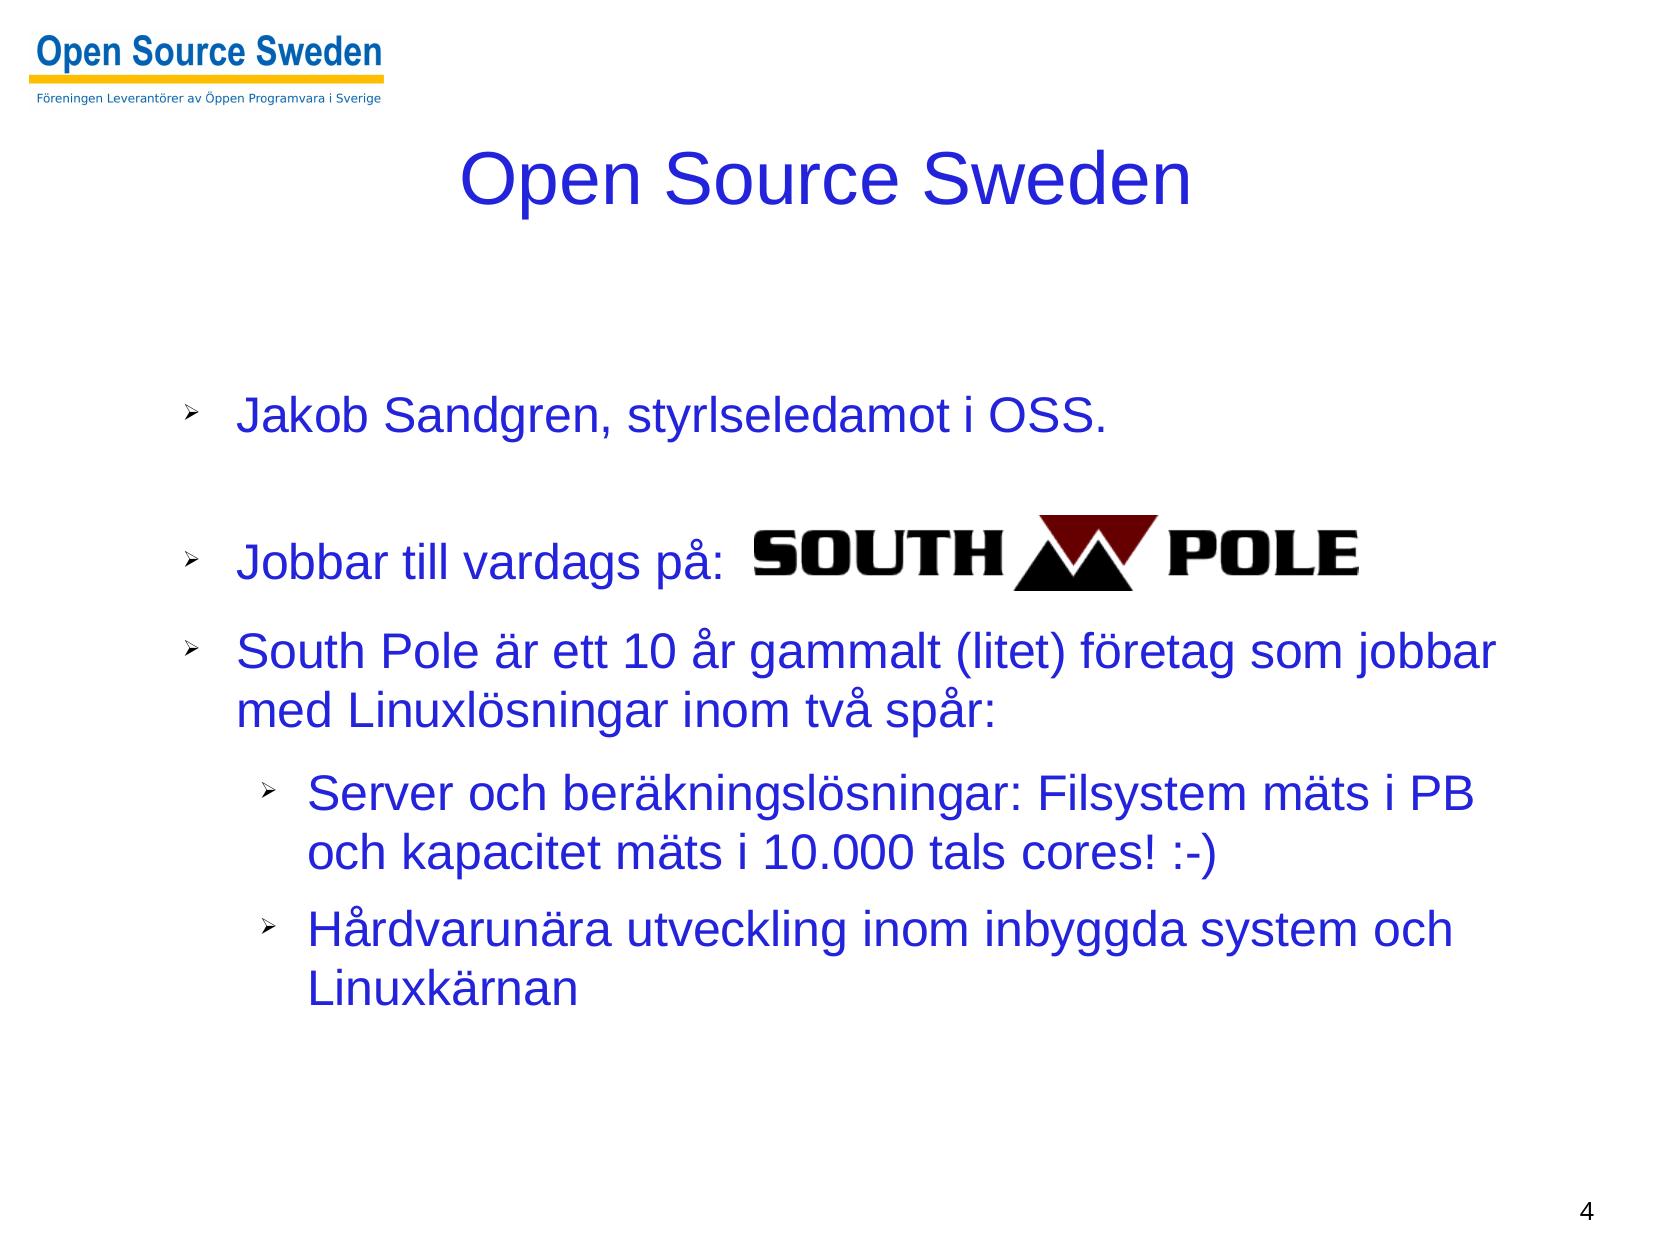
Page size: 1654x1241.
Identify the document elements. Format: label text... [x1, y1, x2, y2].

picture [754, 515, 1359, 591]
picture [29, 29, 384, 112]
list Jakob Sandgren, styrlseledamot i OSS. Jobbar till vardags på: South Pole är ett 10 år gammalt (litet) företag som jobbar med Linuxlösningar inom två spår: Server och beräkningslösningar: Filsystem mäts i PB och kapacitet mäts i 10.000 tals cores! :-) Hårdvarunära utveckling inom inbyggda system och Linuxkärnan [165, 383, 1535, 1105]
title Open Source Sweden [82, 114, 1571, 243]
